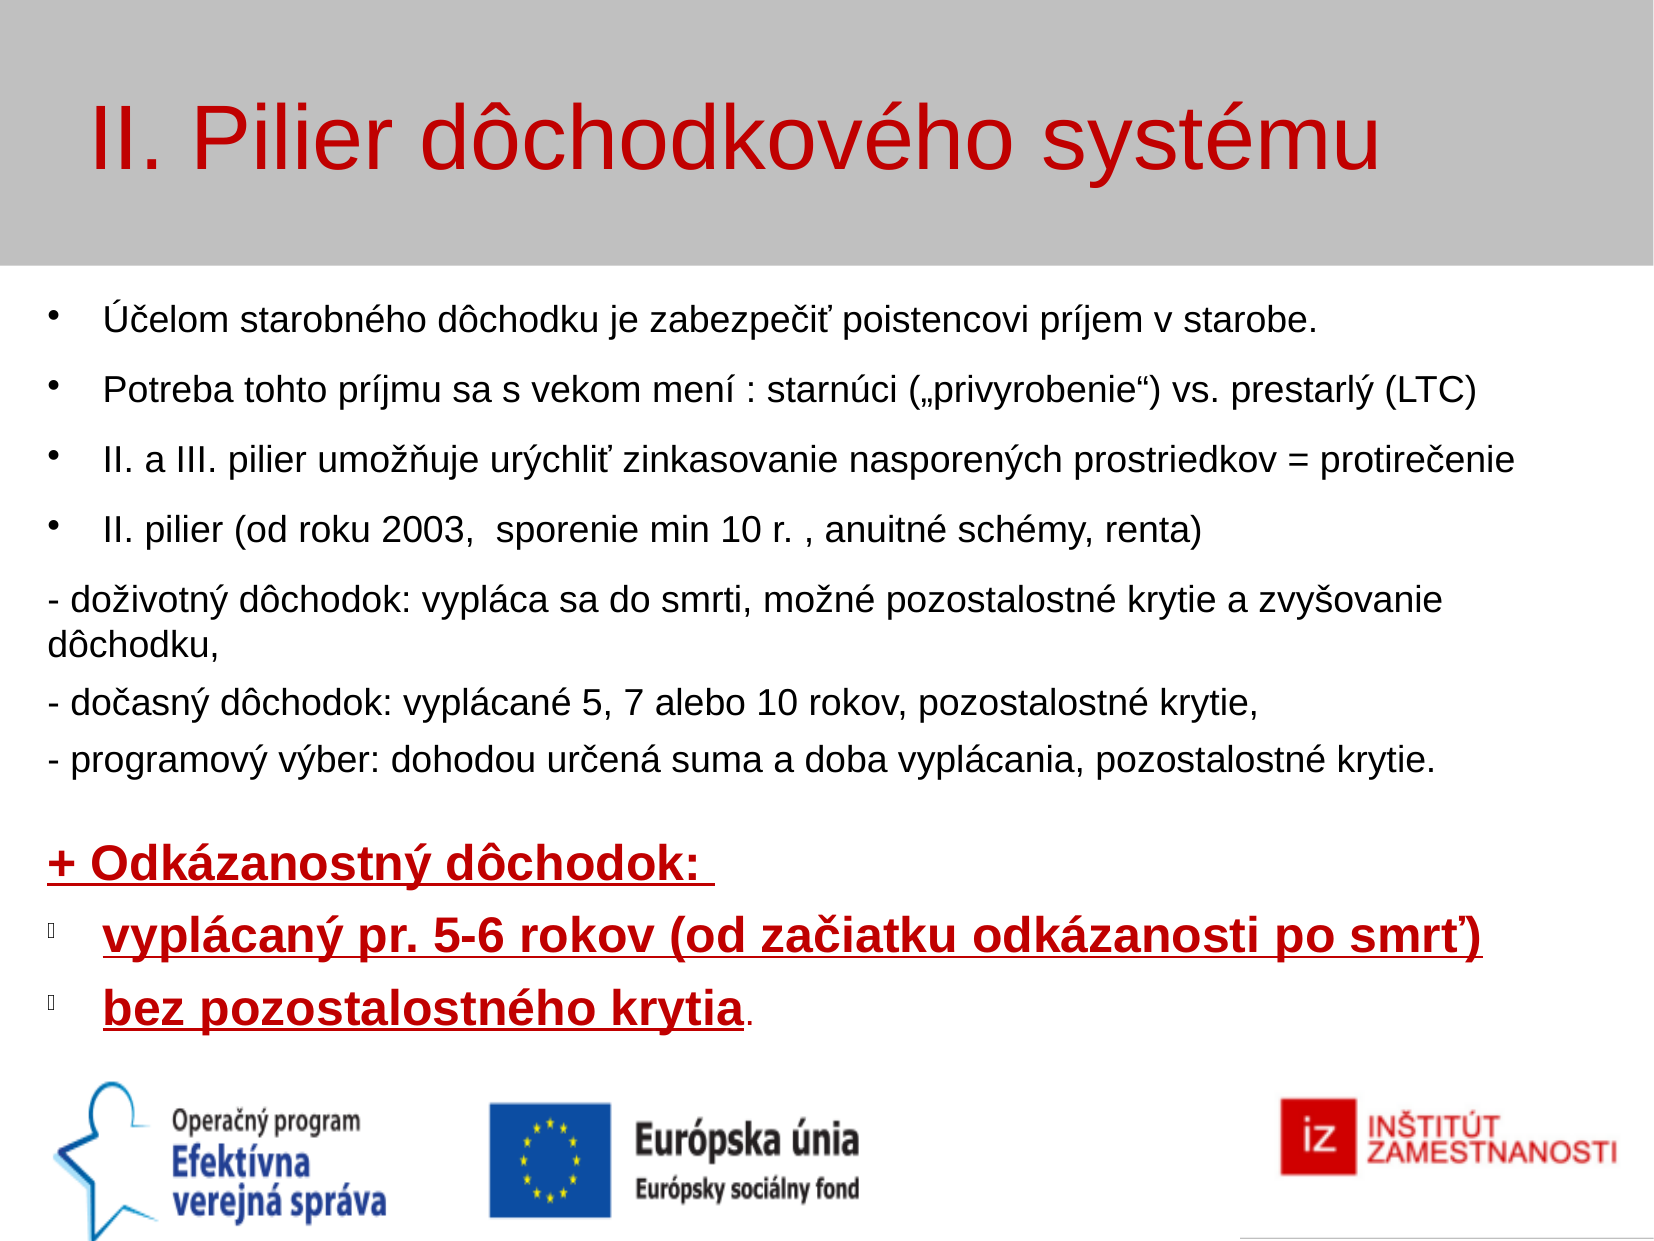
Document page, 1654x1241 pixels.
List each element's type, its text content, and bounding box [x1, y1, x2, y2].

picture [1240, 1033, 1654, 1241]
list Účelom starobného dôchodku je zabezpečiť poistencovi príjem v starobe. Potreba tohto príjmu sa s vekom mení : starnúci („privyrobenie“) vs. prestarlý (LTC) II. a III. pilier umožňuje urýchliť zinkasovanie nasporených prostriedkov = protirečenie II. pilier (od roku 2003, sporenie min 10 r. , anuitné schémy, renta) - doživotný dôchodok: vypláca sa do smrti, možné pozostalostné krytie a zvyšovanie dôchodku, - dočasný dôchodok: vyplácané 5, 7 alebo 10 rokov, pozostalostné krytie, - programový výber: dohodou určená suma a doba vyplácania, pozostalostné krytie. + Odkázanostný dôchodok: vyplácaný pr. 5-6 rokov (od začiatku odkázanosti po smrť) bez pozostalostného krytia. [29, 295, 1533, 1077]
picture [29, 1077, 886, 1241]
title II. Pilier dôchodkového systému [88, 29, 1565, 237]
